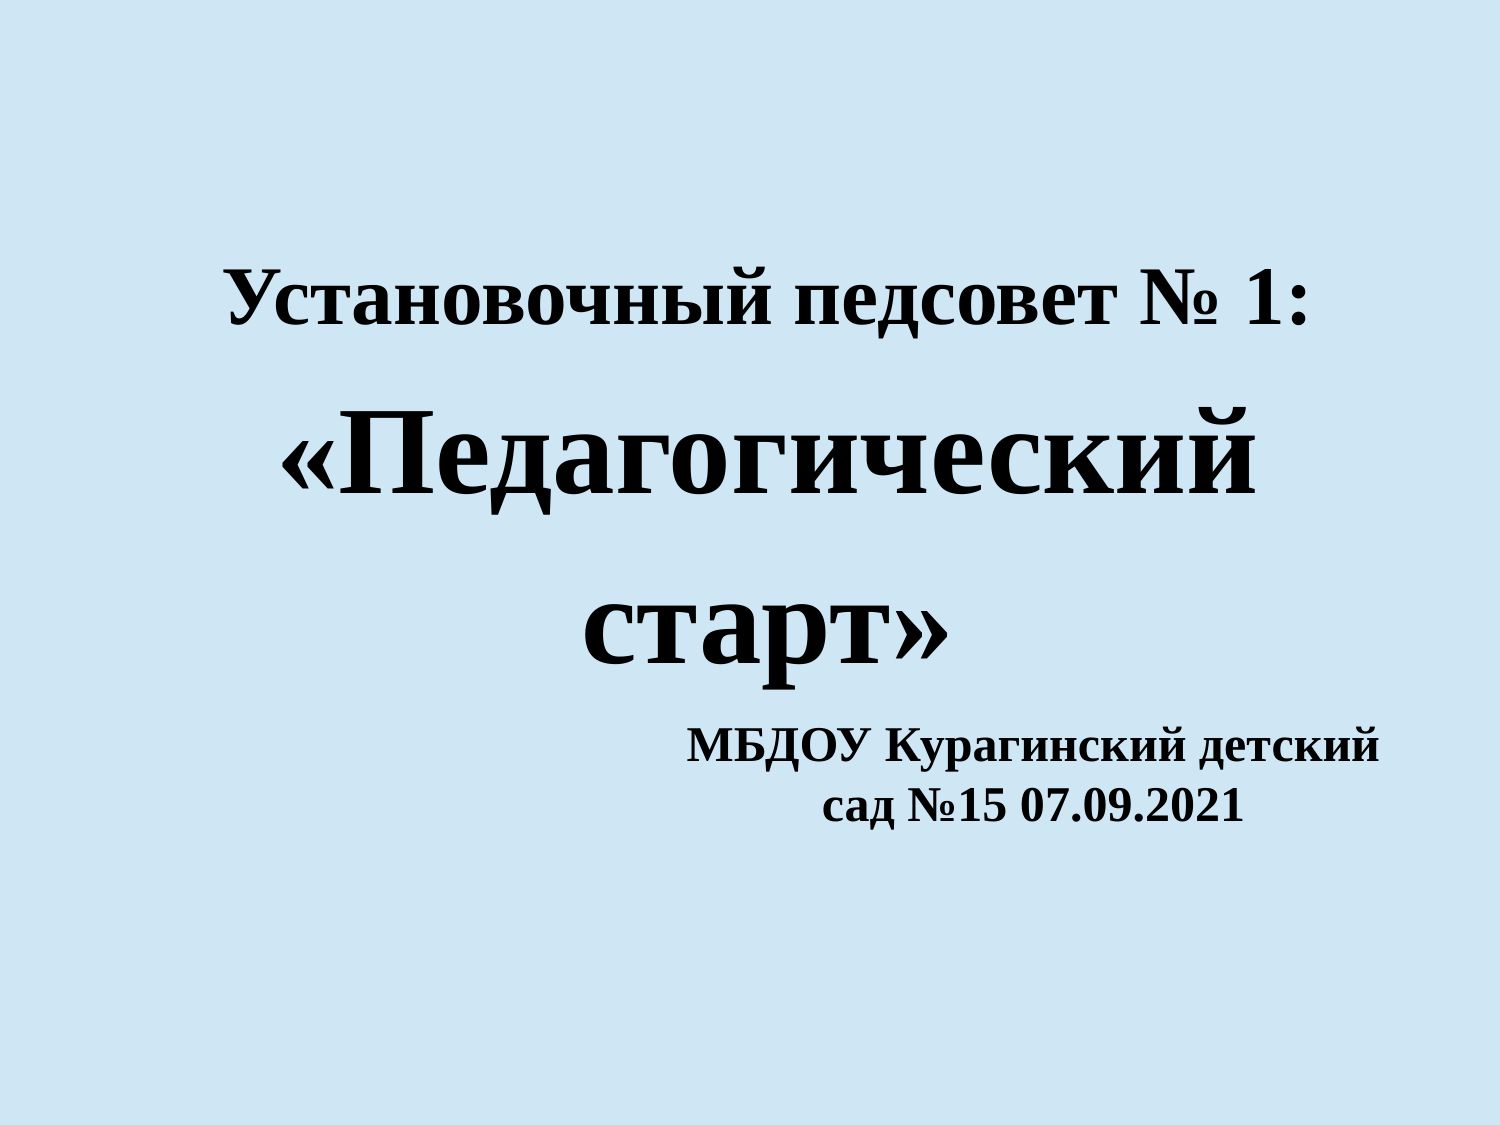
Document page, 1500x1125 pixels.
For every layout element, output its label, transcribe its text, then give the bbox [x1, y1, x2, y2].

title Установочный педсовет № 1: «Педагогический старт» [171, 172, 1365, 445]
text_box МБДОУ Курагинский детский сад №15 07.09.2021 [655, 704, 1412, 839]
